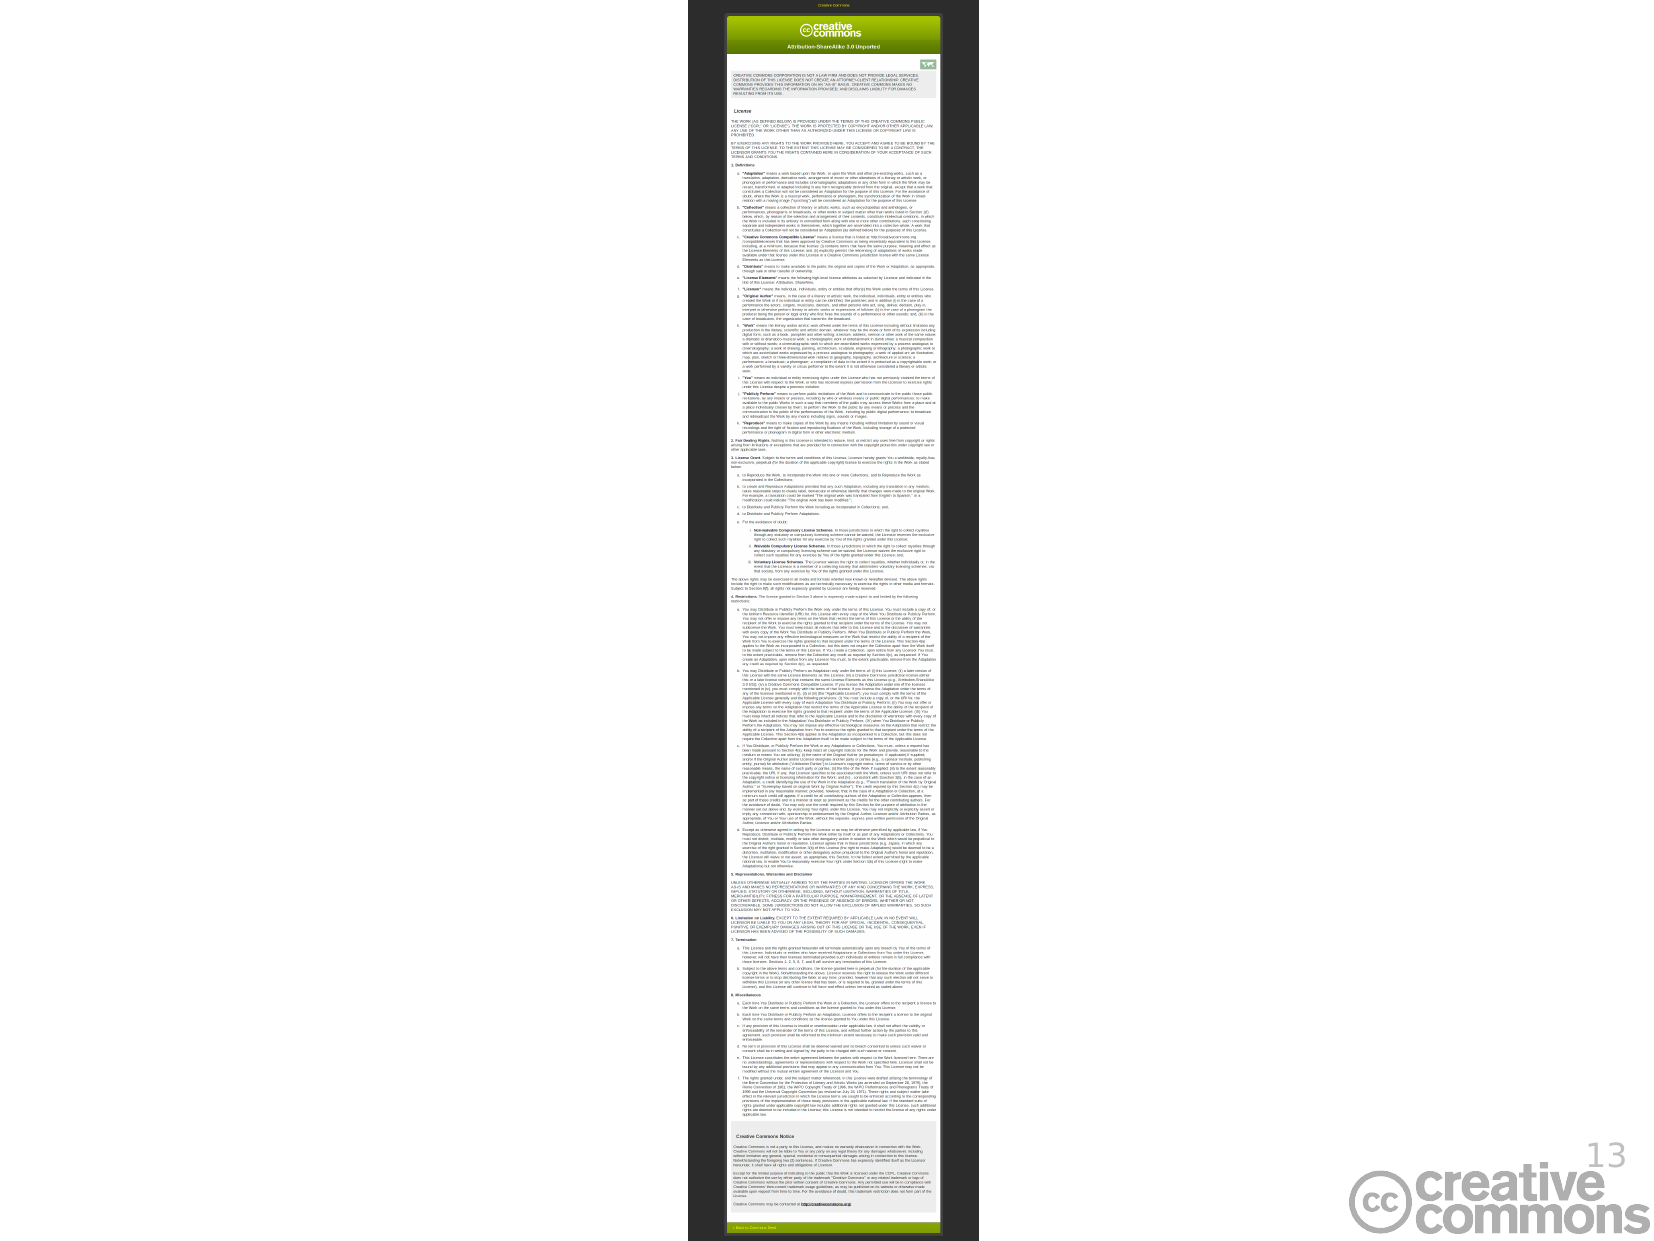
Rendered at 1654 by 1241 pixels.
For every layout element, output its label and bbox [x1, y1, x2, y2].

picture [1349, 1162, 1650, 1234]
picture [688, 0, 979, 1241]
